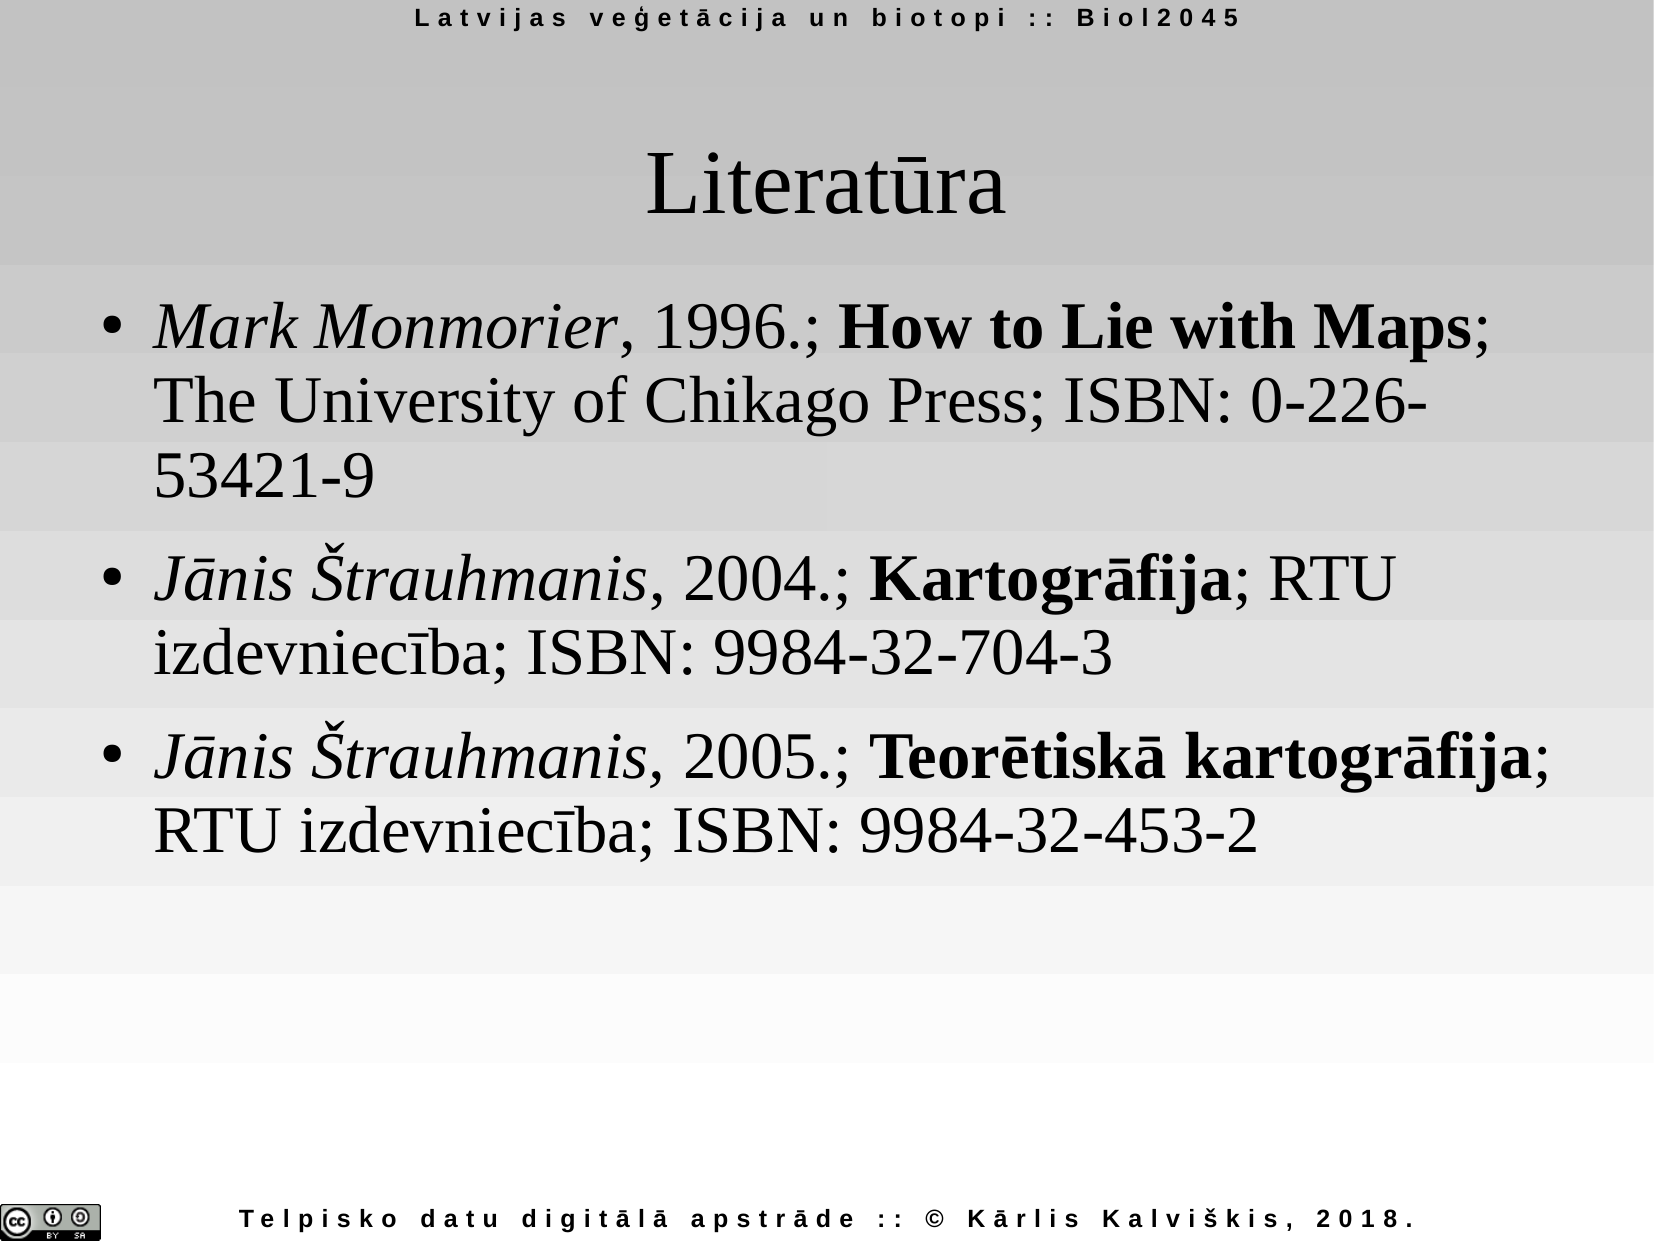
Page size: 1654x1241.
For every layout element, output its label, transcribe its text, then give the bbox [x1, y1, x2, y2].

title Literatūra [29, 49, 1625, 296]
picture [0, 0, 1654, 1241]
list Mark Monmorier, 1996.; How to Lie with Maps; The University of Chikago Press; ISBN: 0-226-53421-9 Jānis Štrauhmanis, 2004.; Kartogrāfija; RTU izdevniecība; ISBN: 9984-32-704-3 Jānis Štrauhmanis, 2005.; Teorētiskā kartogrāfija; RTU izdevniecība; ISBN: 9984-32-453-2 [82, 289, 1571, 1113]
